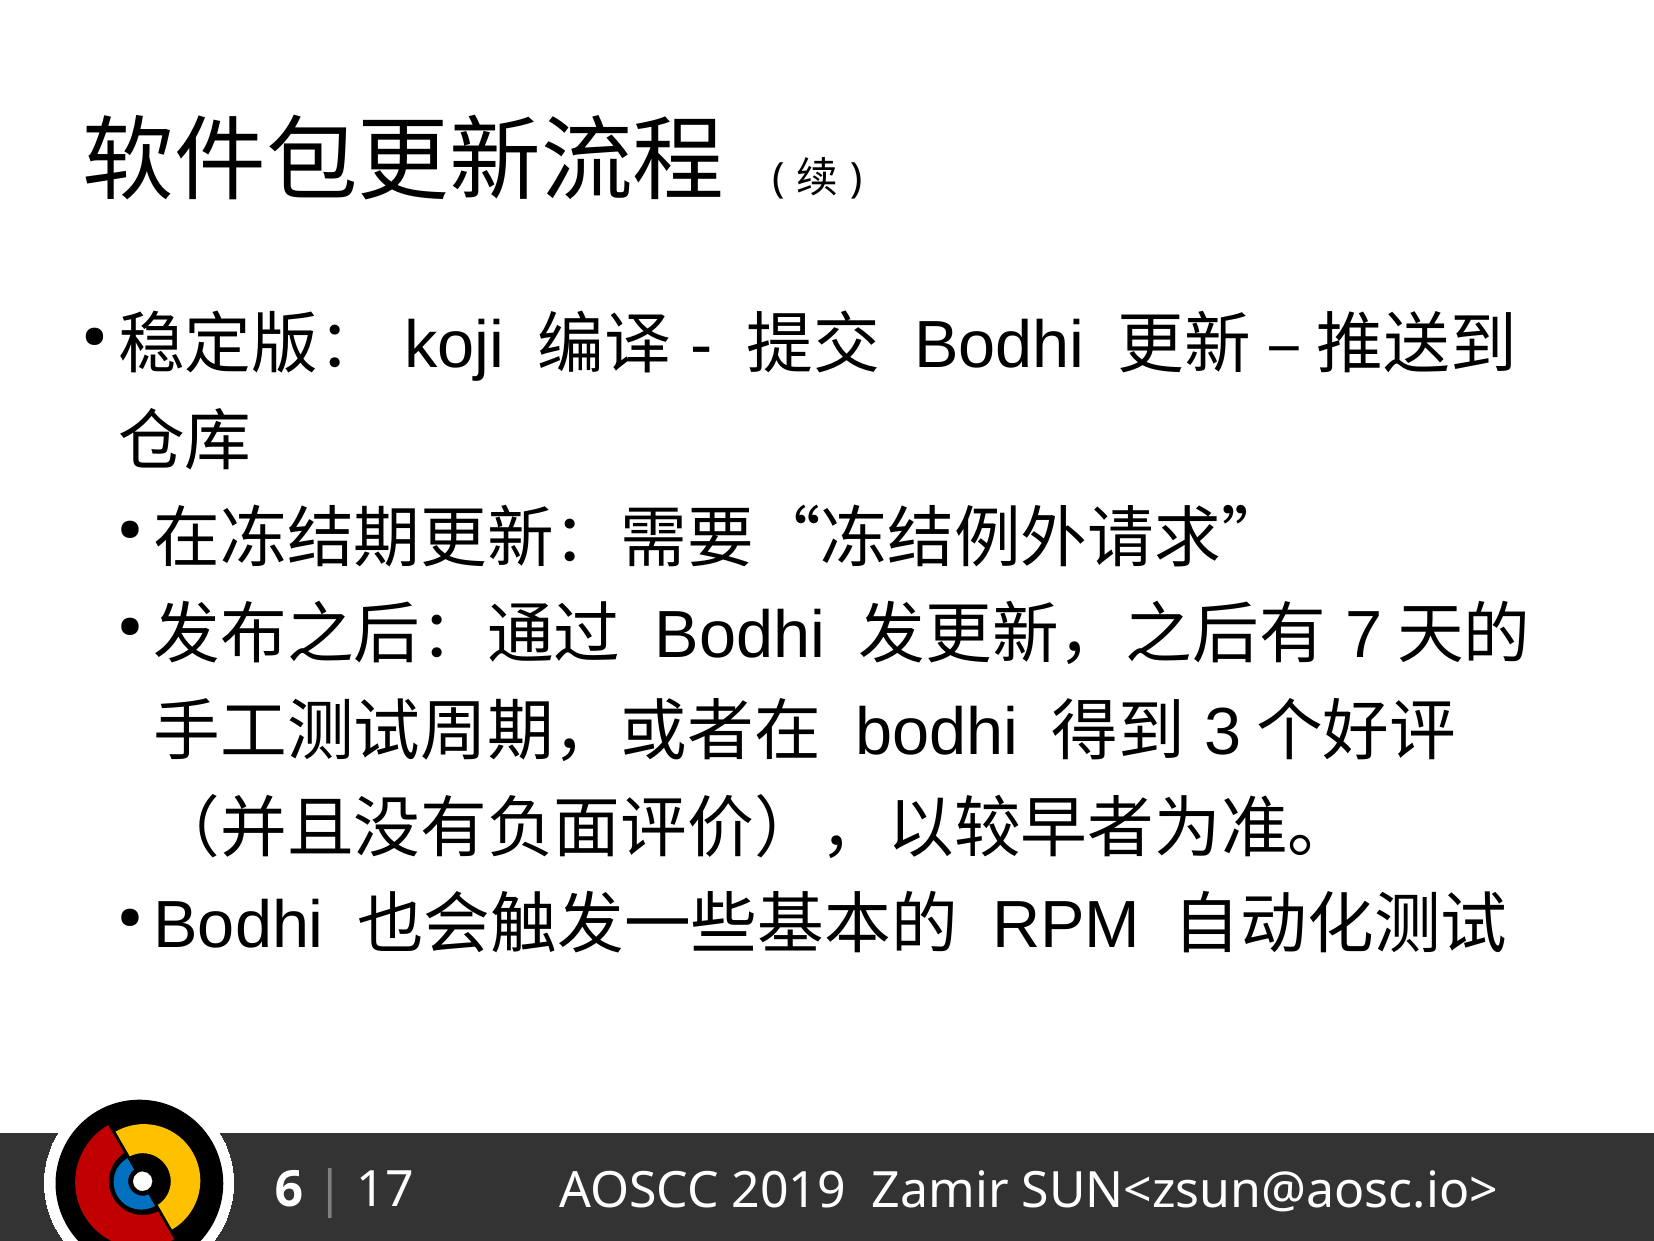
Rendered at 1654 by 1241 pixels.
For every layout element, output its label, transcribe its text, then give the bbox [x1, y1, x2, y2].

subtitle 稳定版：koji 编译- 提交 Bodhi 更新 – 推送到仓库 在冻结期更新：需要“冻结例外请求” 发布之后：通过 Bodhi 发更新，之后有7天的手工测试周期，或者在 bodhi 得到3个好评（并且没有负面评价），以较早者为准。 Bodhi 也会触发一些基本的 RPM 自动化测试 [82, 290, 1571, 1010]
title 软件包更新流程 (续) [82, 49, 1571, 257]
